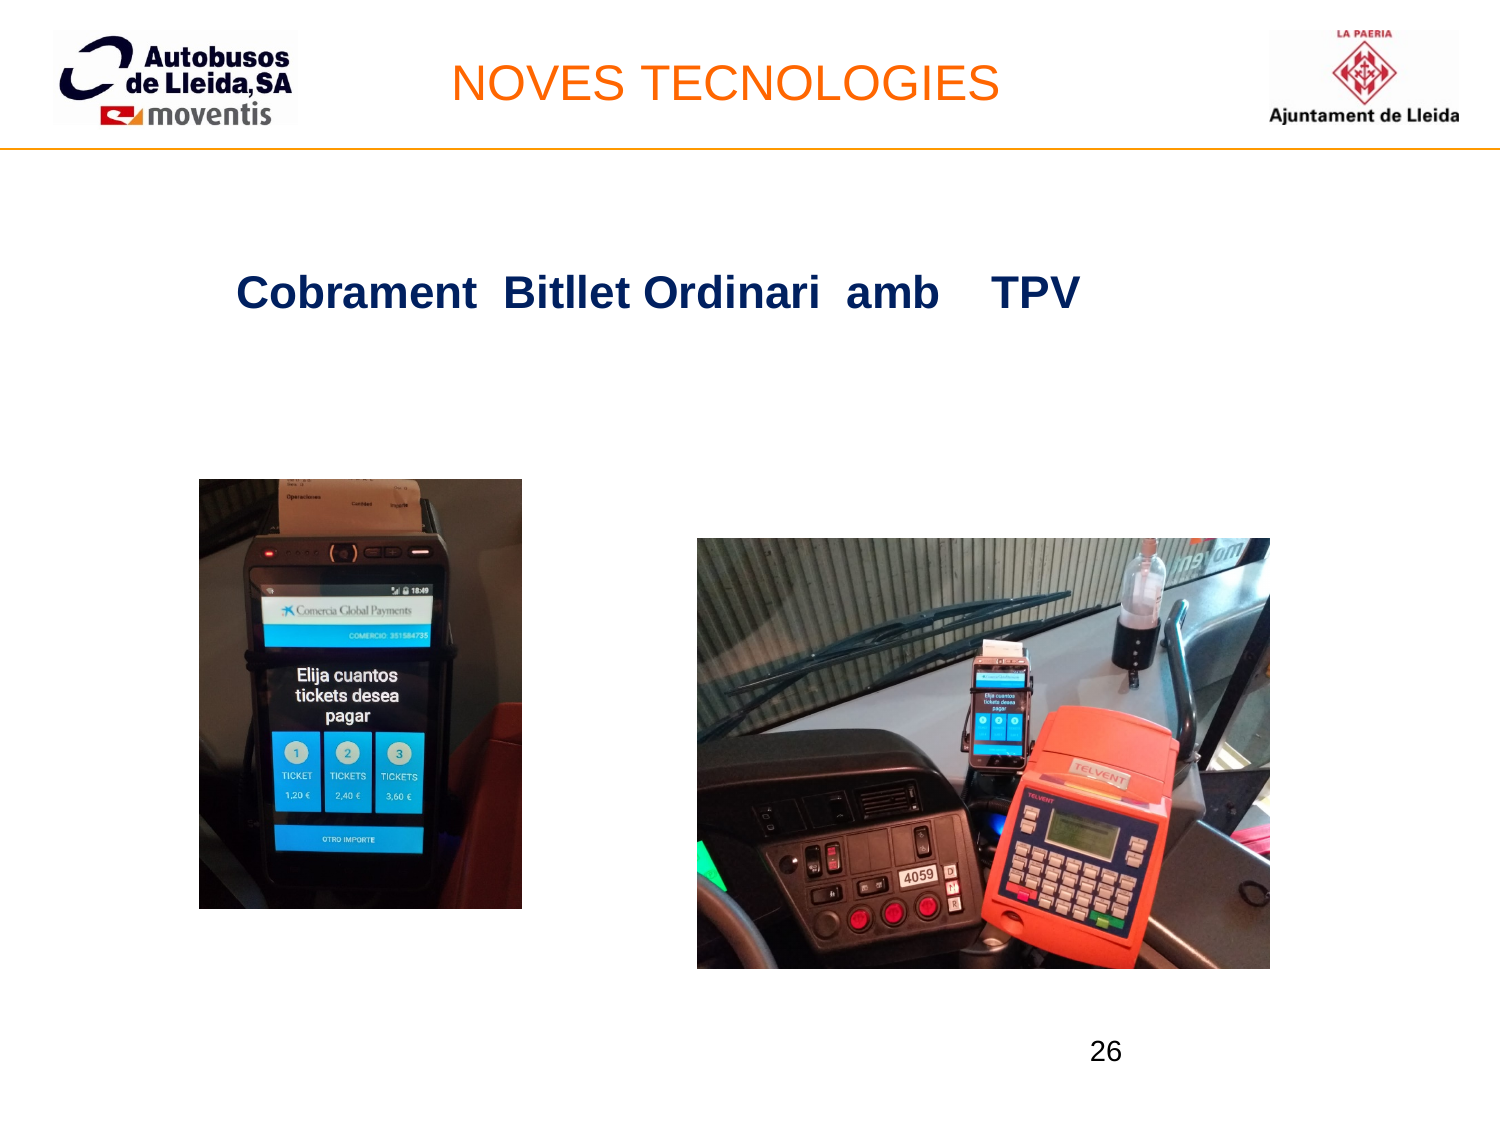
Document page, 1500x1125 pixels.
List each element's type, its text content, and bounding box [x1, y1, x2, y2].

picture [199, 479, 522, 909]
text_box NOVES TECNOLOGIES [360, 42, 1093, 114]
text_box Cobrament Bitllet Ordinari amb TPV [182, 166, 1270, 965]
picture [697, 538, 1270, 969]
text_box 26 [1074, 1024, 1426, 1103]
